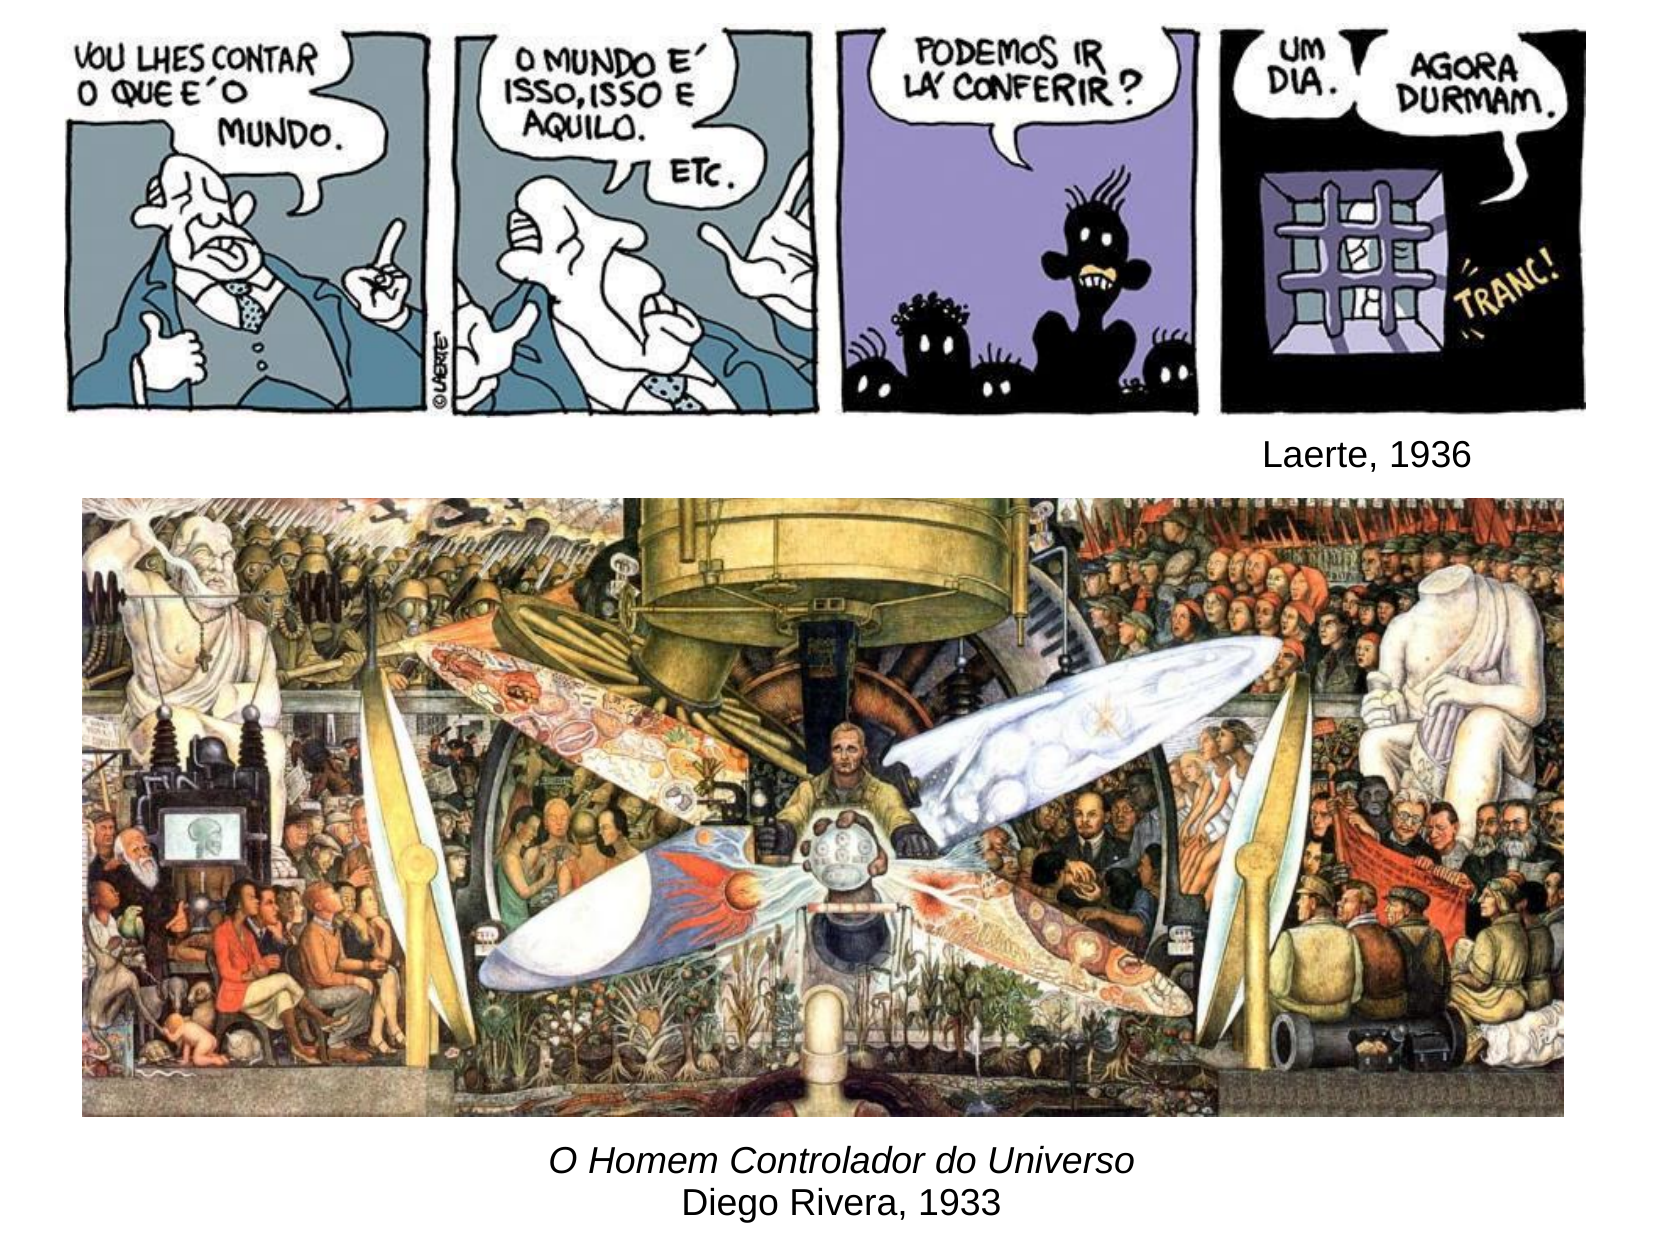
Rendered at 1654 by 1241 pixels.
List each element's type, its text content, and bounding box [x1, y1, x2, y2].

text_box Laerte, 1936 [1116, 425, 1619, 485]
picture [82, 498, 1564, 1117]
picture [64, 23, 1586, 418]
text_box O Homem Controlador do Universo Diego Rivera, 1933 [590, 1151, 1093, 1211]
